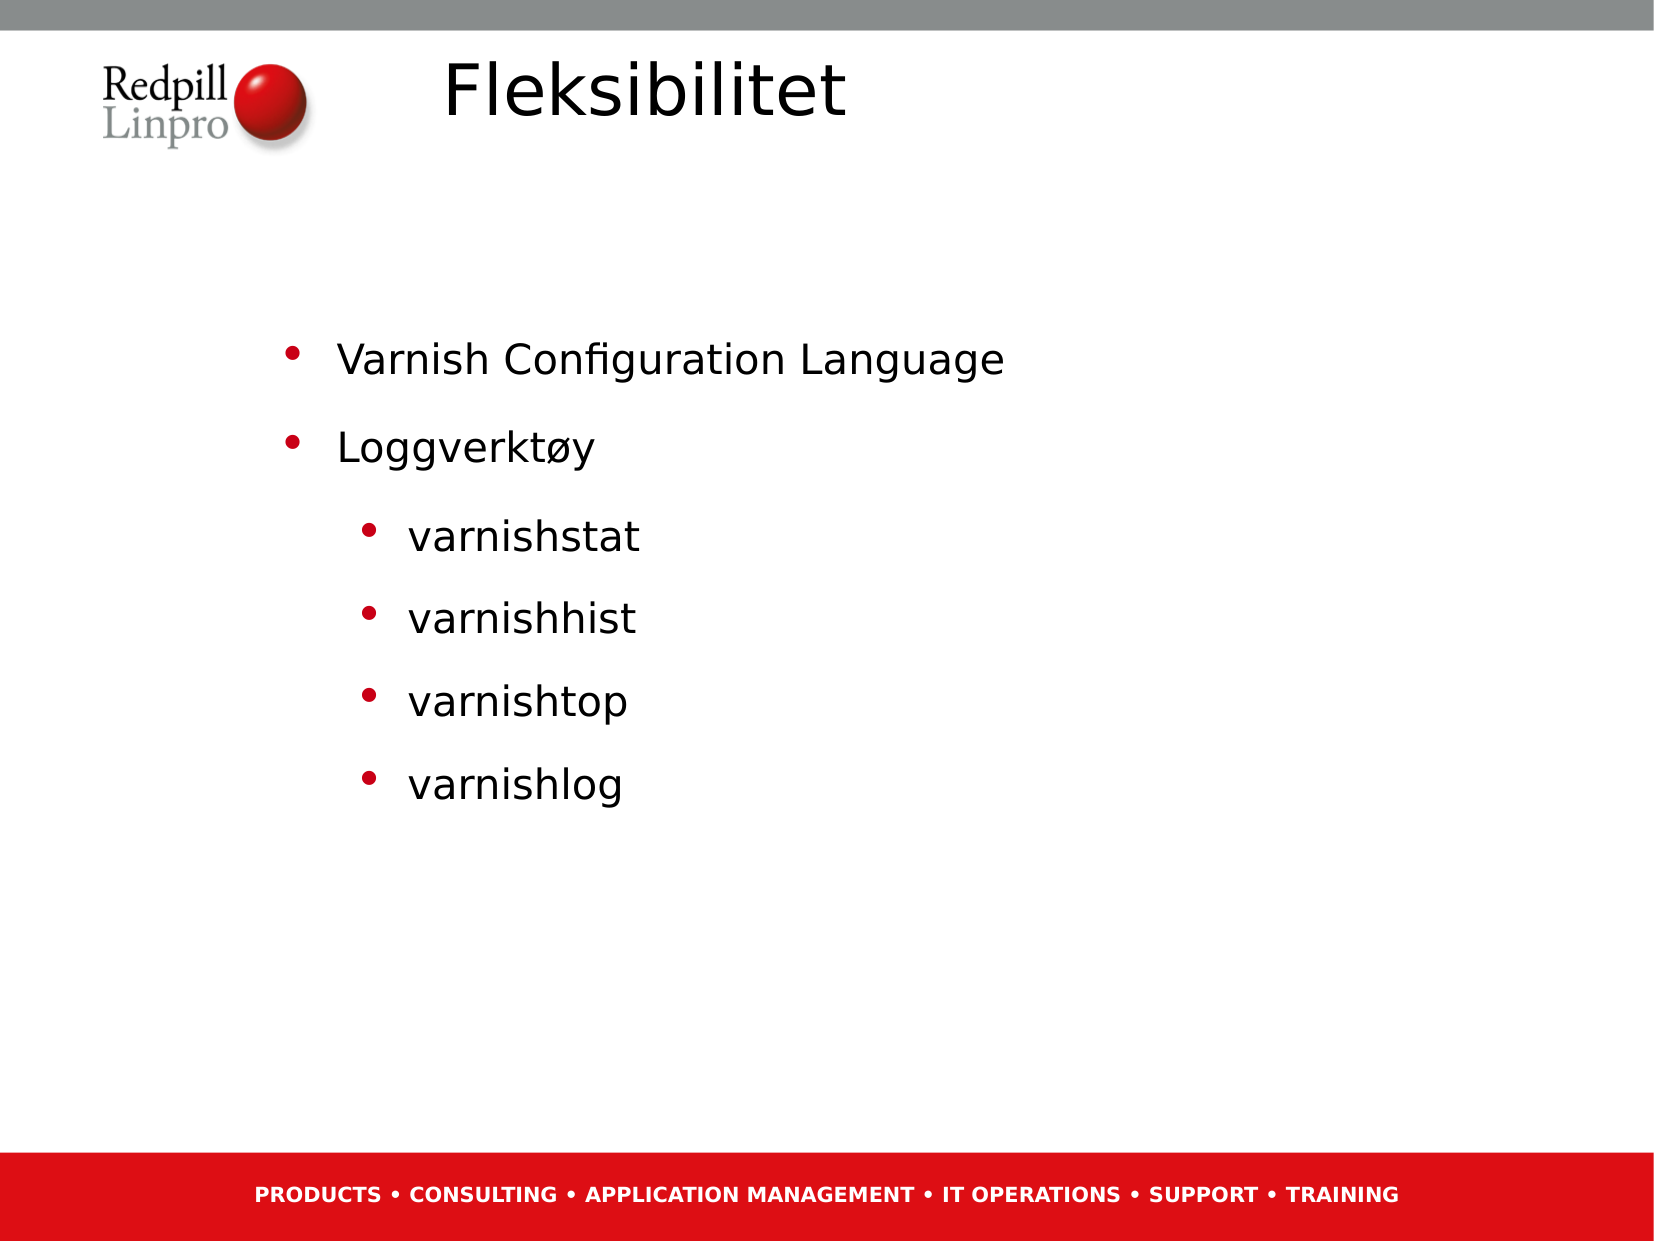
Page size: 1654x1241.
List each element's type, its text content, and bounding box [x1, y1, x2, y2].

picture [0, 0, 1654, 1241]
title Fleksibilitet [442, 49, 1571, 296]
list Varnish Configuration Language Loggverktøy varnishstat varnishhist varnishtop varnishlog [265, 324, 1571, 1094]
